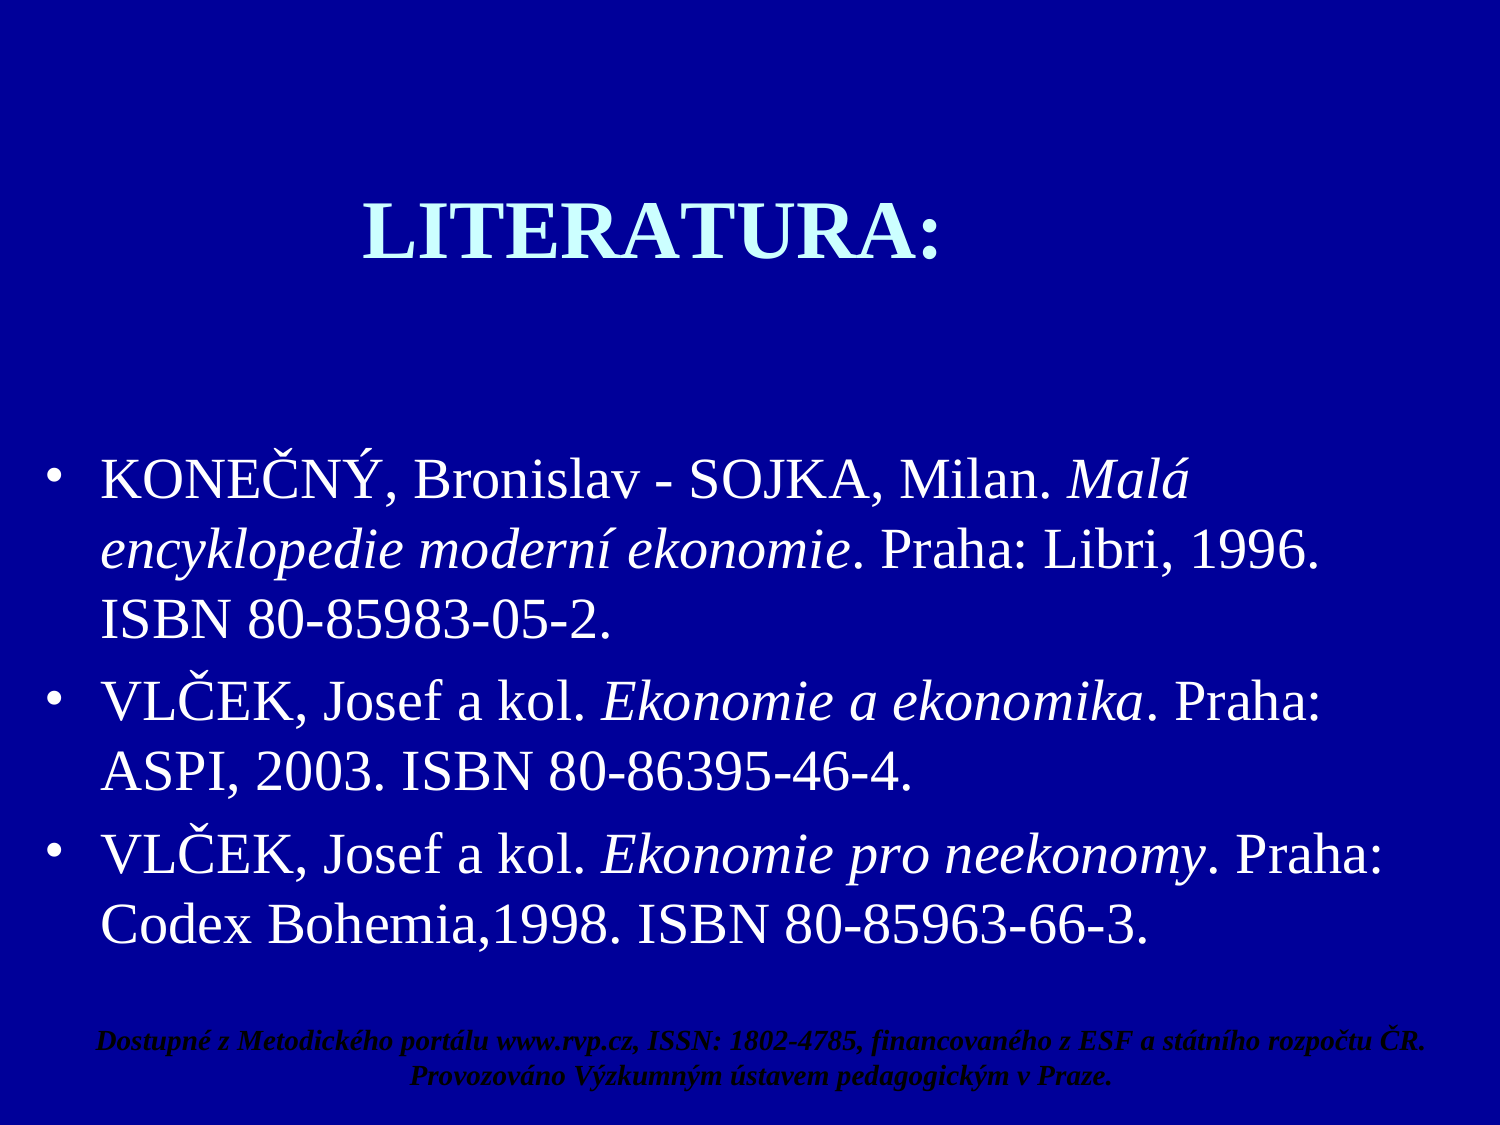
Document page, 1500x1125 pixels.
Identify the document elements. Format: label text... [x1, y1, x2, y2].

title LITERATURA: [336, 42, 960, 284]
text_box Dostupné z Metodického portálu www.rvp.cz, ISSN: 1802-4785, financovaného z ESF a státního rozpočtu ČR. Provozováno Výzkumným ústavem pedagogickým v Praze. [58, 1024, 1465, 1100]
list KONEČNÝ, Bronislav - SOJKA, Milan. Malá encyklopedie moderní ekonomie. Praha: Libri, 1996. ISBN 80-85983-05-2. VLČEK, Josef a kol. Ekonomie a ekonomika. Praha: ASPI, 2003. ISBN 80-86395-46-4. VLČEK, Josef a kol. Ekonomie pro neekonomy. Praha: Codex Bohemia,1998. ISBN 80-85963-66-3. [29, 350, 1471, 1095]
